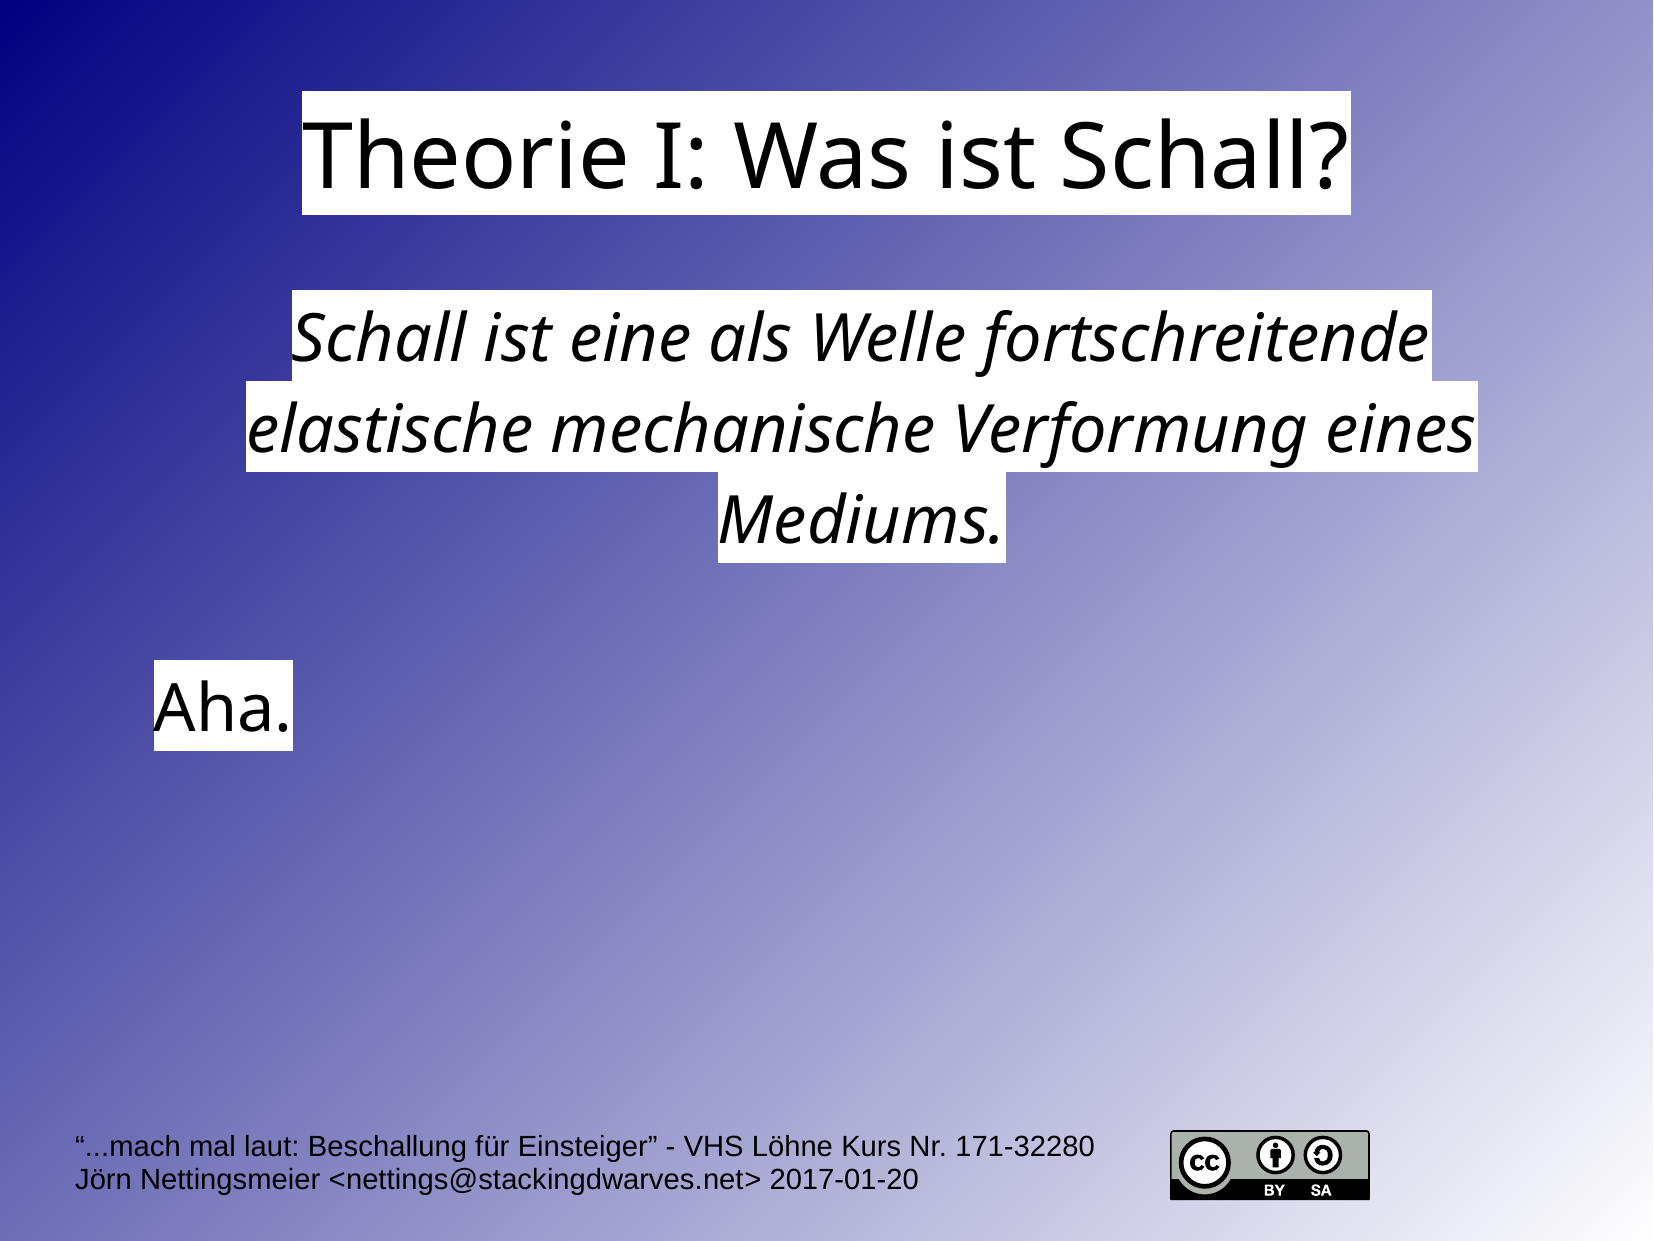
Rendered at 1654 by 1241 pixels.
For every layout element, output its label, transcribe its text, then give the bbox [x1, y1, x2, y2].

list Aha. [82, 660, 1571, 1010]
title Theorie I: Was ist Schall? [82, 49, 1571, 257]
list Schall ist eine als Welle fortschreitende elastische mechanische Verformung eines Mediums. [82, 290, 1571, 586]
